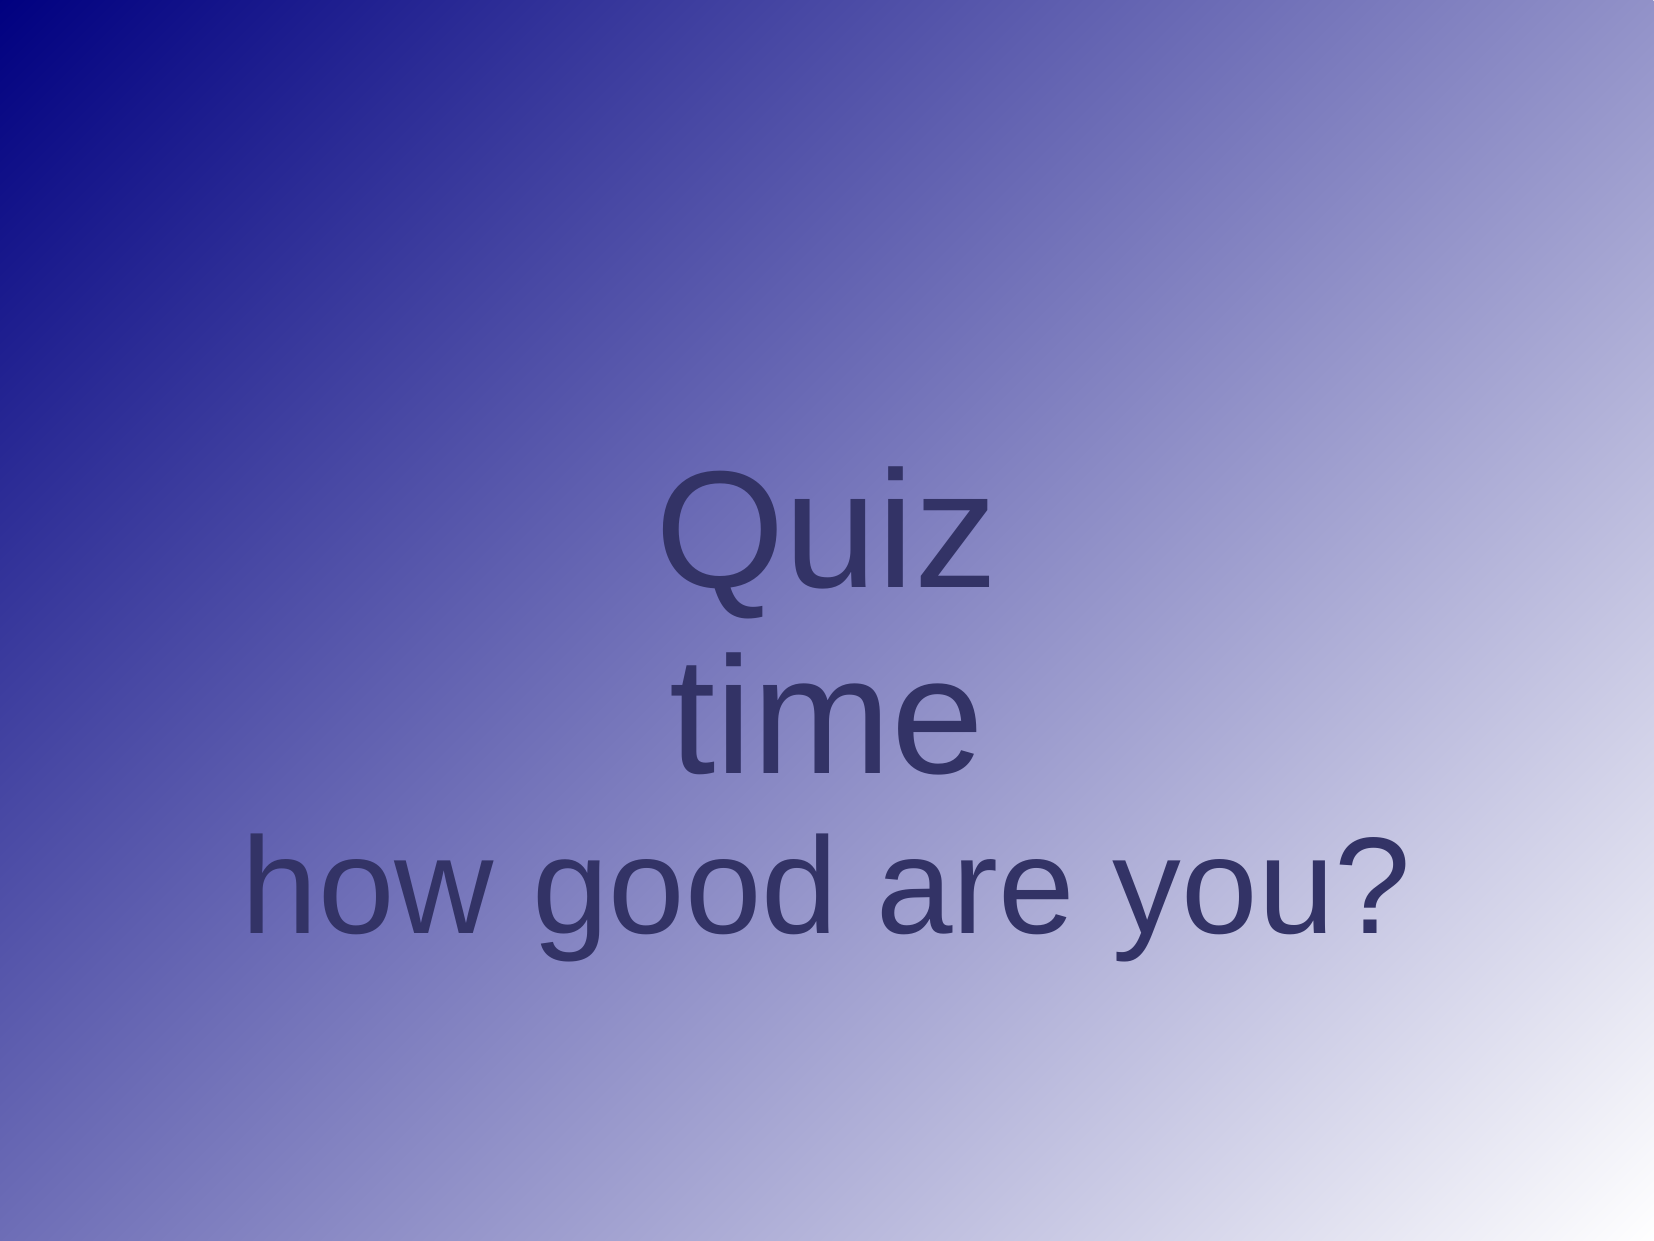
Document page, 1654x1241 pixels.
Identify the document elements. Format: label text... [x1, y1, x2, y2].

subtitle Quiz time how good are you? [82, 290, 1571, 1109]
